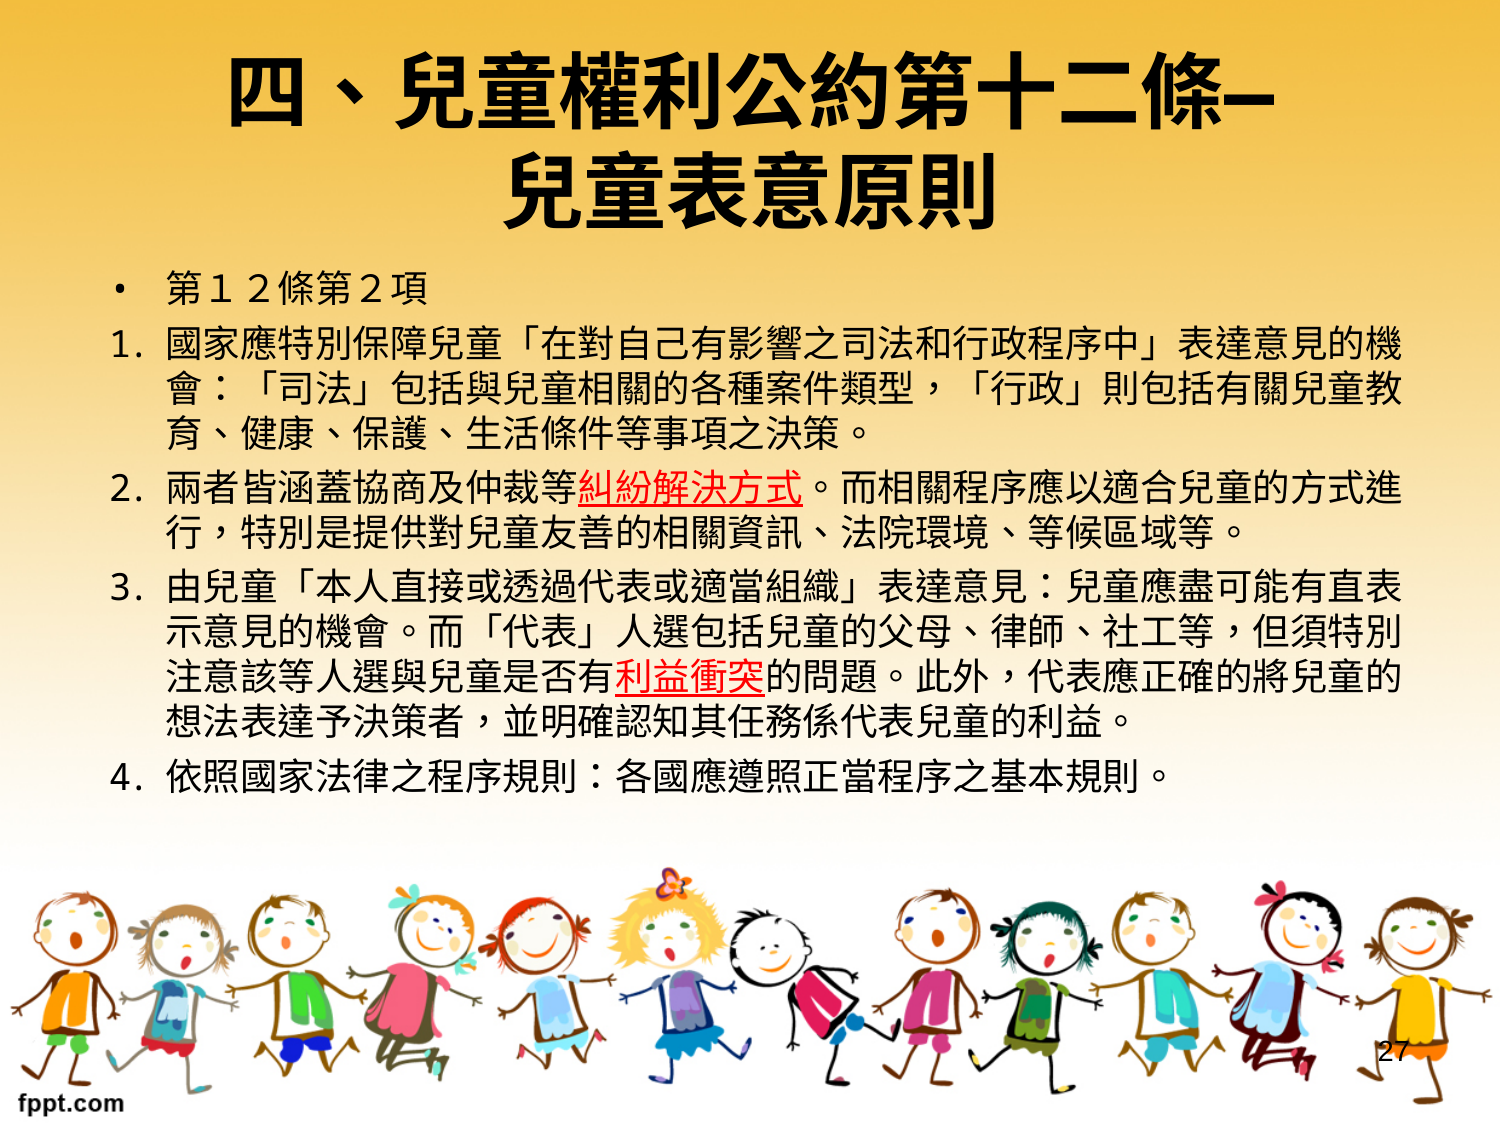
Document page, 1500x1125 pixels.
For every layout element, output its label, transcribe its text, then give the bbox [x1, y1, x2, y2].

list 第１２條第２項 國家應特別保障兒童「在對自己有影響之司法和行政程序中」表達意見的機會：「司法」包括與兒童相關的各種案件類型，「行政」則包括有關兒童教育、健康、保護、生活條件等事項之決策。 兩者皆涵蓋協商及仲裁等糾紛解決方式。而相關程序應以適合兒童的方式進行，特別是提供對兒童友善的相關資訊、法院環境、等候區域等。 由兒童「本人直接或透過代表或適當組織」表達意見：兒童應盡可能有直表示意見的機會。而「代表」人選包括兒童的父母、律師、社工等，但須特別注意該等人選與兒童是否有利益衝突的問題。此外，代表應正確的將兒童的想法表達予決策者，並明確認知其任務係代表兒童的利益。 依照國家法律之程序規則：各國應遵照正當程序之基本規則。 [93, 257, 1444, 1001]
title 四、兒童權利公約第十二條— 兒童表意原則 [75, 45, 1426, 233]
picture [0, 0, 1500, 1125]
text_box <編號> [1074, 1024, 1426, 1103]
